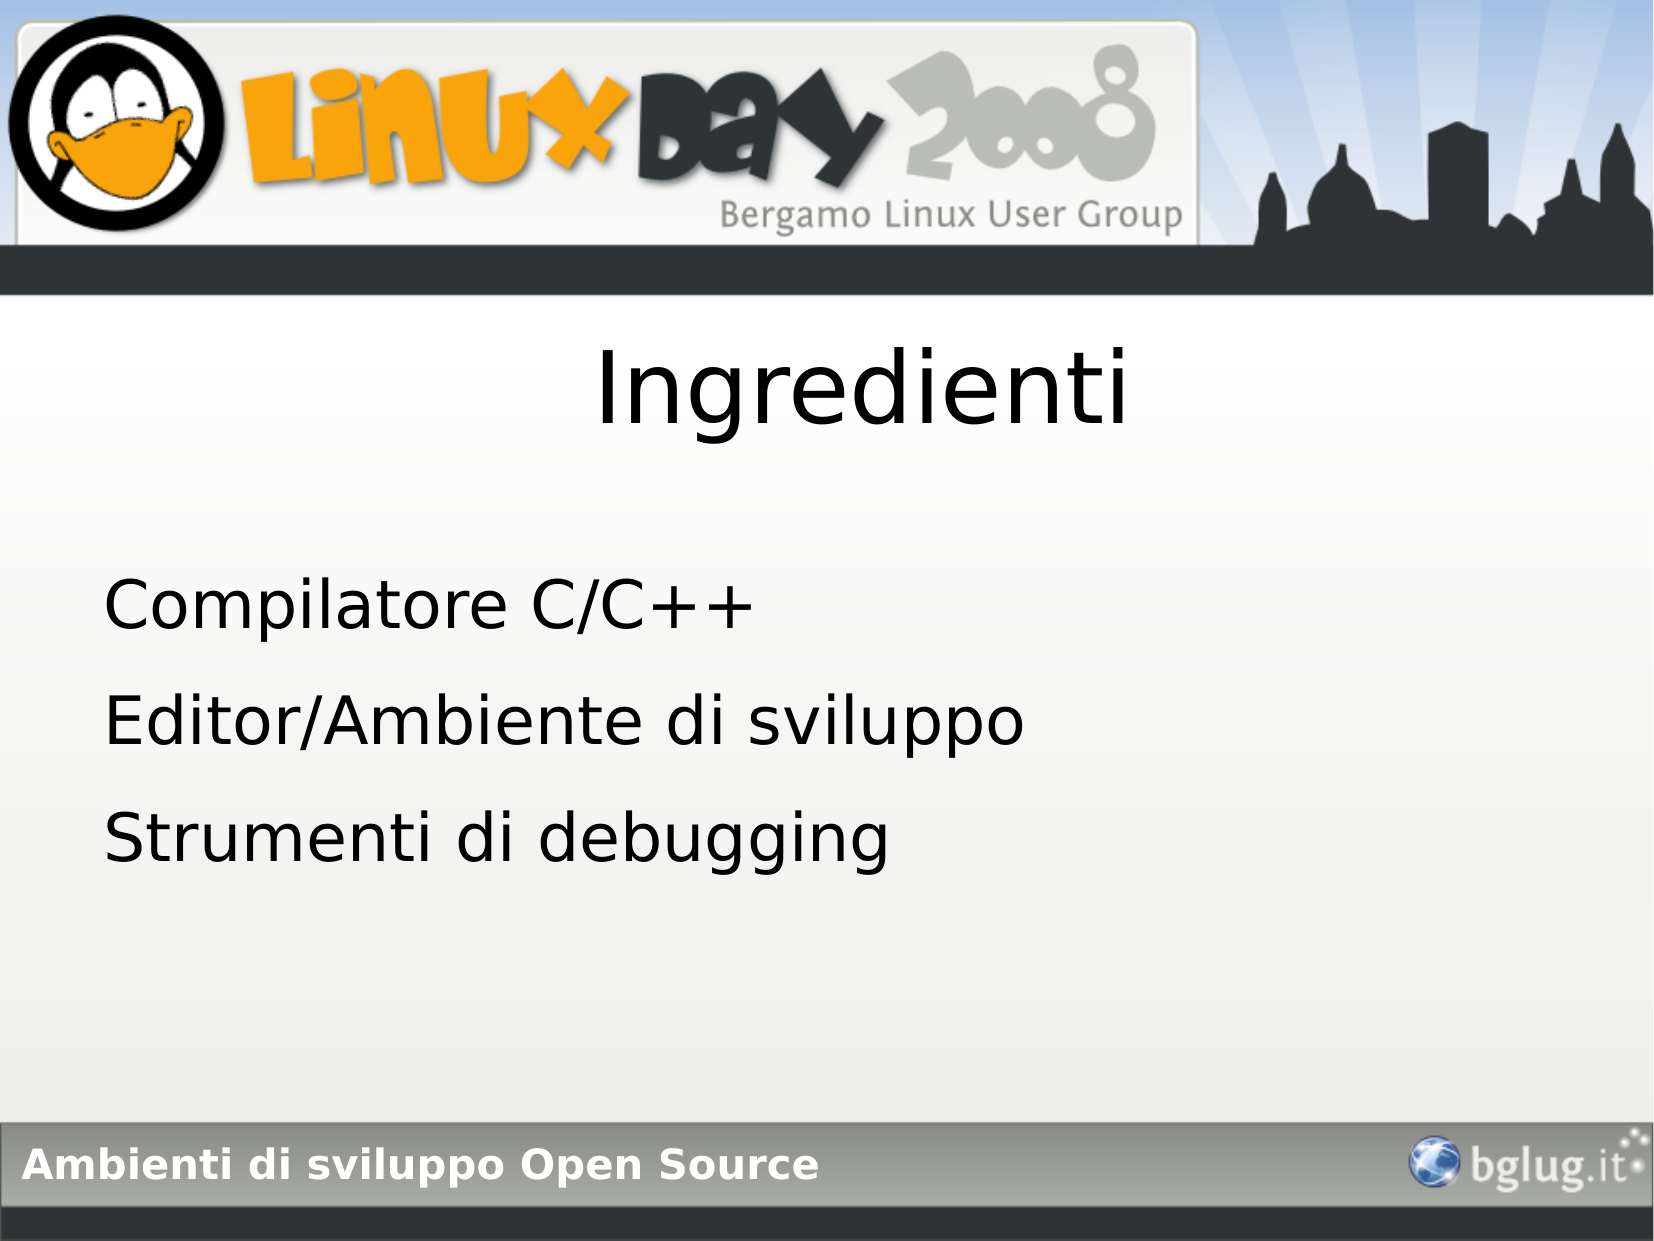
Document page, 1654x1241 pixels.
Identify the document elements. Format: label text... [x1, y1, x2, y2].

text_box Compilatore C/C++ Editor/Ambiente di sviluppo Strumenti di debugging [88, 519, 1595, 834]
text_box Ingredienti [578, 323, 1076, 451]
picture [0, 0, 1654, 1241]
text_box Ambienti di sviluppo Open Source [6, 1133, 719, 1196]
